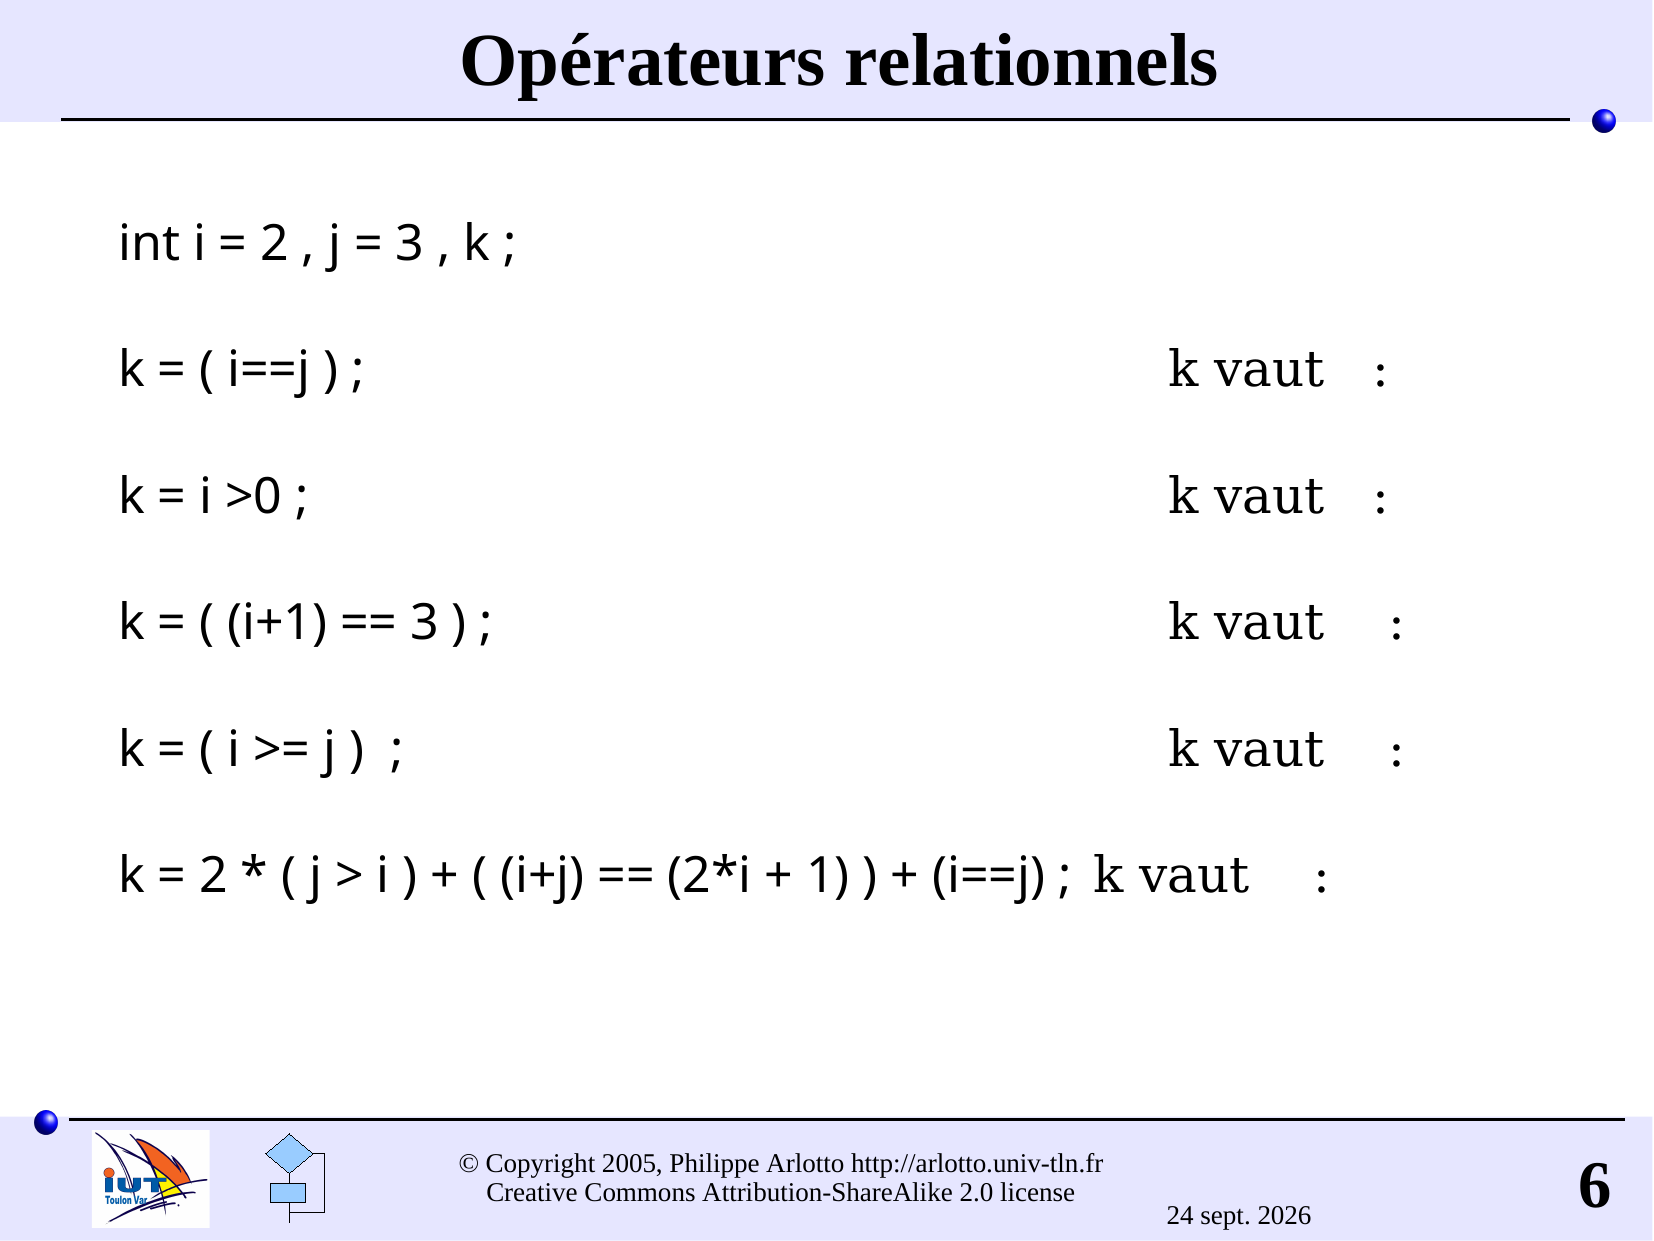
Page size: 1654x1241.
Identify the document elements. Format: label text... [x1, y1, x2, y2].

title Opérateurs relationnels [95, 11, 1585, 110]
text_box int i = 2 , j = 3 , k ; k = ( i==j ) ; k vaut : k = i >0 ; k vaut : k = ( (i+1) == 3 ) ; k vaut : k = ( i >= j ) ; k vaut : k = 2 * ( j > i ) + ( (i+j) == (2*i + 1) ) + (i==j) ; k vaut : [118, 206, 1631, 964]
